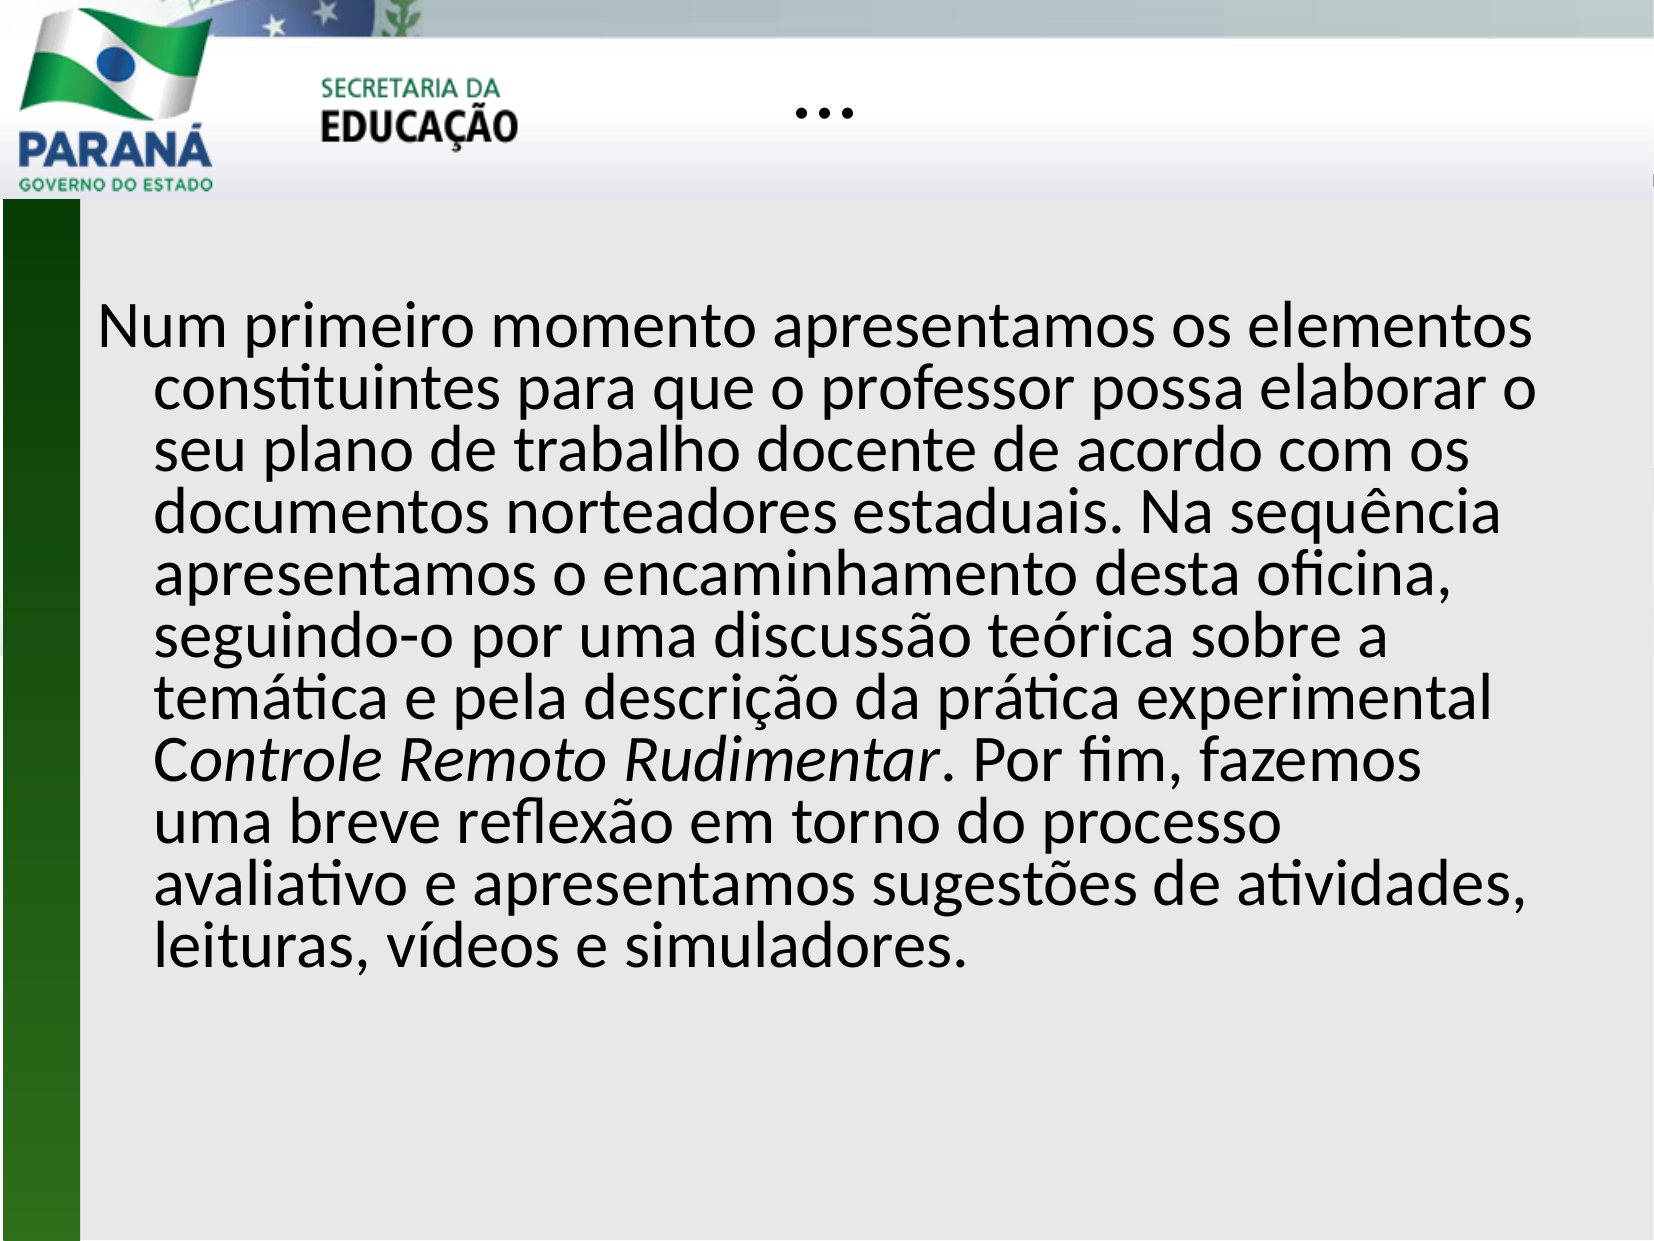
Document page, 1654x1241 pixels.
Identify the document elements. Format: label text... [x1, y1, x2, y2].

title ... [82, 42, 1568, 263]
picture [0, 0, 1654, 199]
list Num primeiro momento apresentamos os elementos constituintes para que o professor possa elaborar o seu plano de trabalho docente de acordo com os documentos norteadores estaduais. Na sequência apresentamos o encaminhamento desta oficina, seguindo-o por uma discussão teórica sobre a temática e pela descrição da prática experimental Controle Remoto Rudimentar. Por fim, fazemos uma breve reflexão em torno do processo avaliativo e apresentamos sugestões de atividades, leituras, vídeos e simuladores. [82, 290, 1568, 1187]
